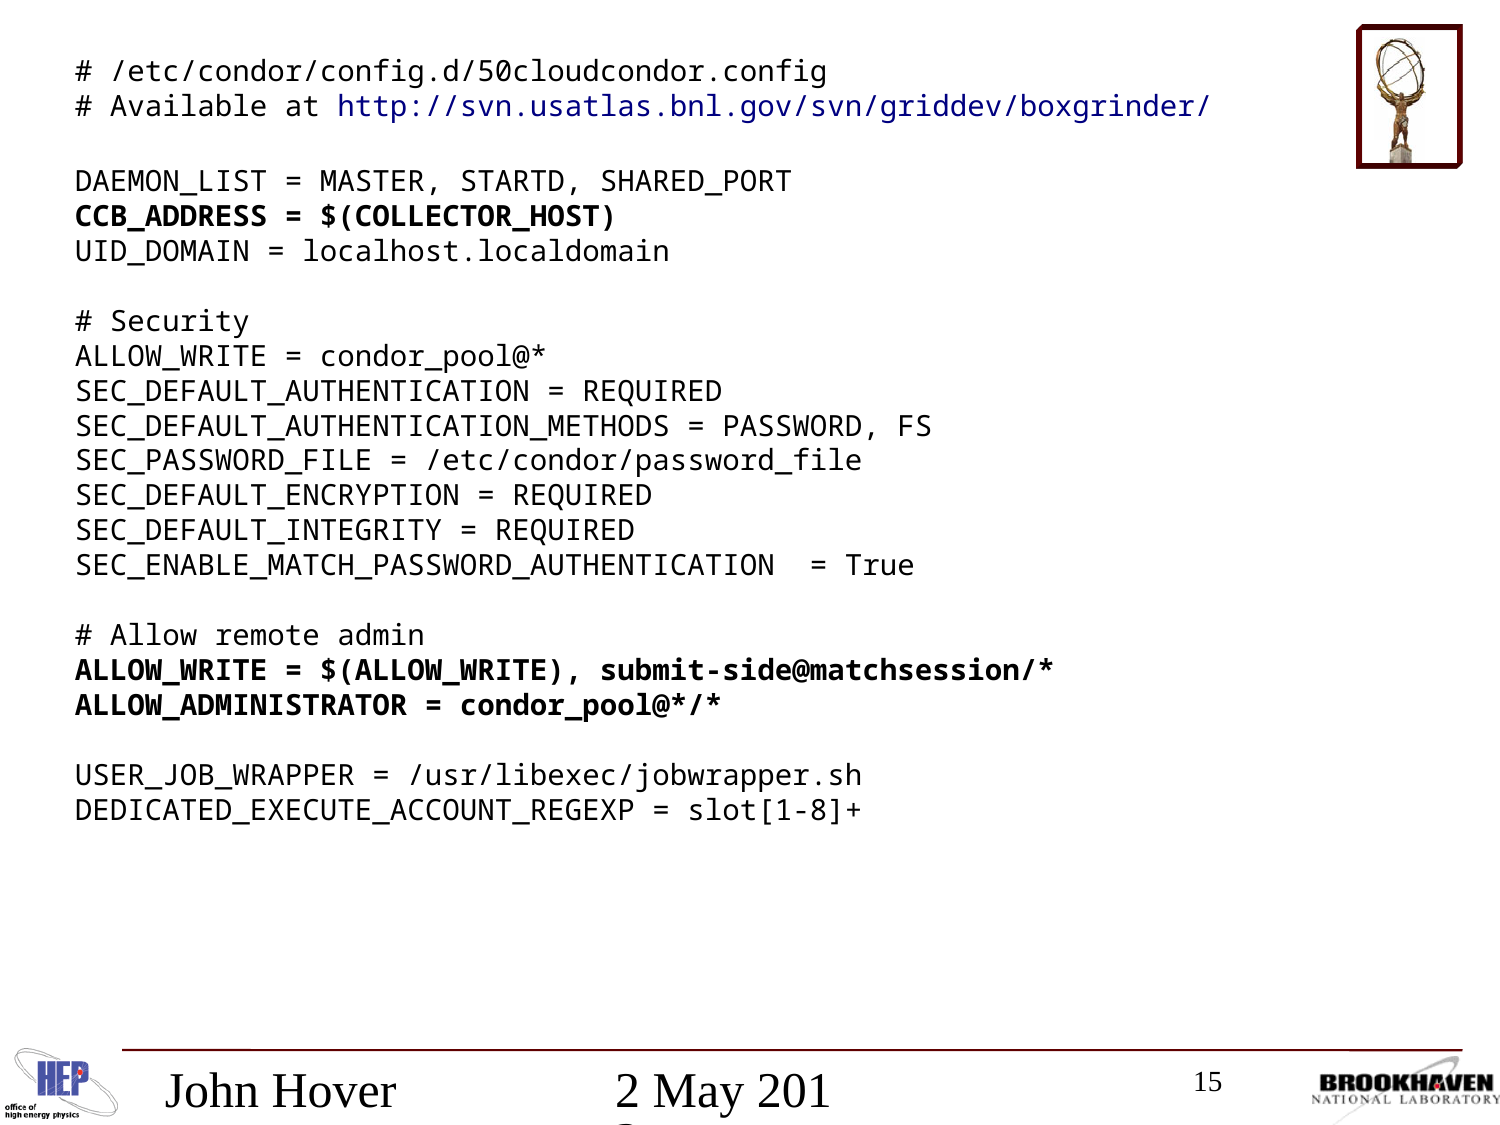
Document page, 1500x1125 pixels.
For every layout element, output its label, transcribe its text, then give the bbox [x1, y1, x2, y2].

text_box # /etc/condor/config.d/50cloudcondor.config # Available at http://svn.usatlas.bnl.gov/svn/griddev/boxgrinder/ DAEMON_LIST = MASTER, STARTD, SHARED_PORT CCB_ADDRESS = $(COLLECTOR_HOST) UID_DOMAIN = localhost.localdomain # Security ALLOW_WRITE = condor_pool@* SEC_DEFAULT_AUTHENTICATION = REQUIRED SEC_DEFAULT_AUTHENTICATION_METHODS = PASSWORD, FS SEC_PASSWORD_FILE = /etc/condor/password_file SEC_DEFAULT_ENCRYPTION = REQUIRED SEC_DEFAULT_INTEGRITY = REQUIRED SEC_ENABLE_MATCH_PASSWORD_AUTHENTICATION = True # Allow remote admin ALLOW_WRITE = $(ALLOW_WRITE), submit-side@matchsession/* ALLOW_ADMINISTRATOR = condor_pool@*/* USER_JOB_WRAPPER = /usr/libexec/jobwrapper.sh DEDICATED_EXECUTE_ACCOUNT_REGEXP = slot[1-8]+ [60, 45, 1426, 1021]
picture [0, 1043, 122, 1125]
picture [1312, 1056, 1500, 1125]
picture [1374, 37, 1426, 45]
